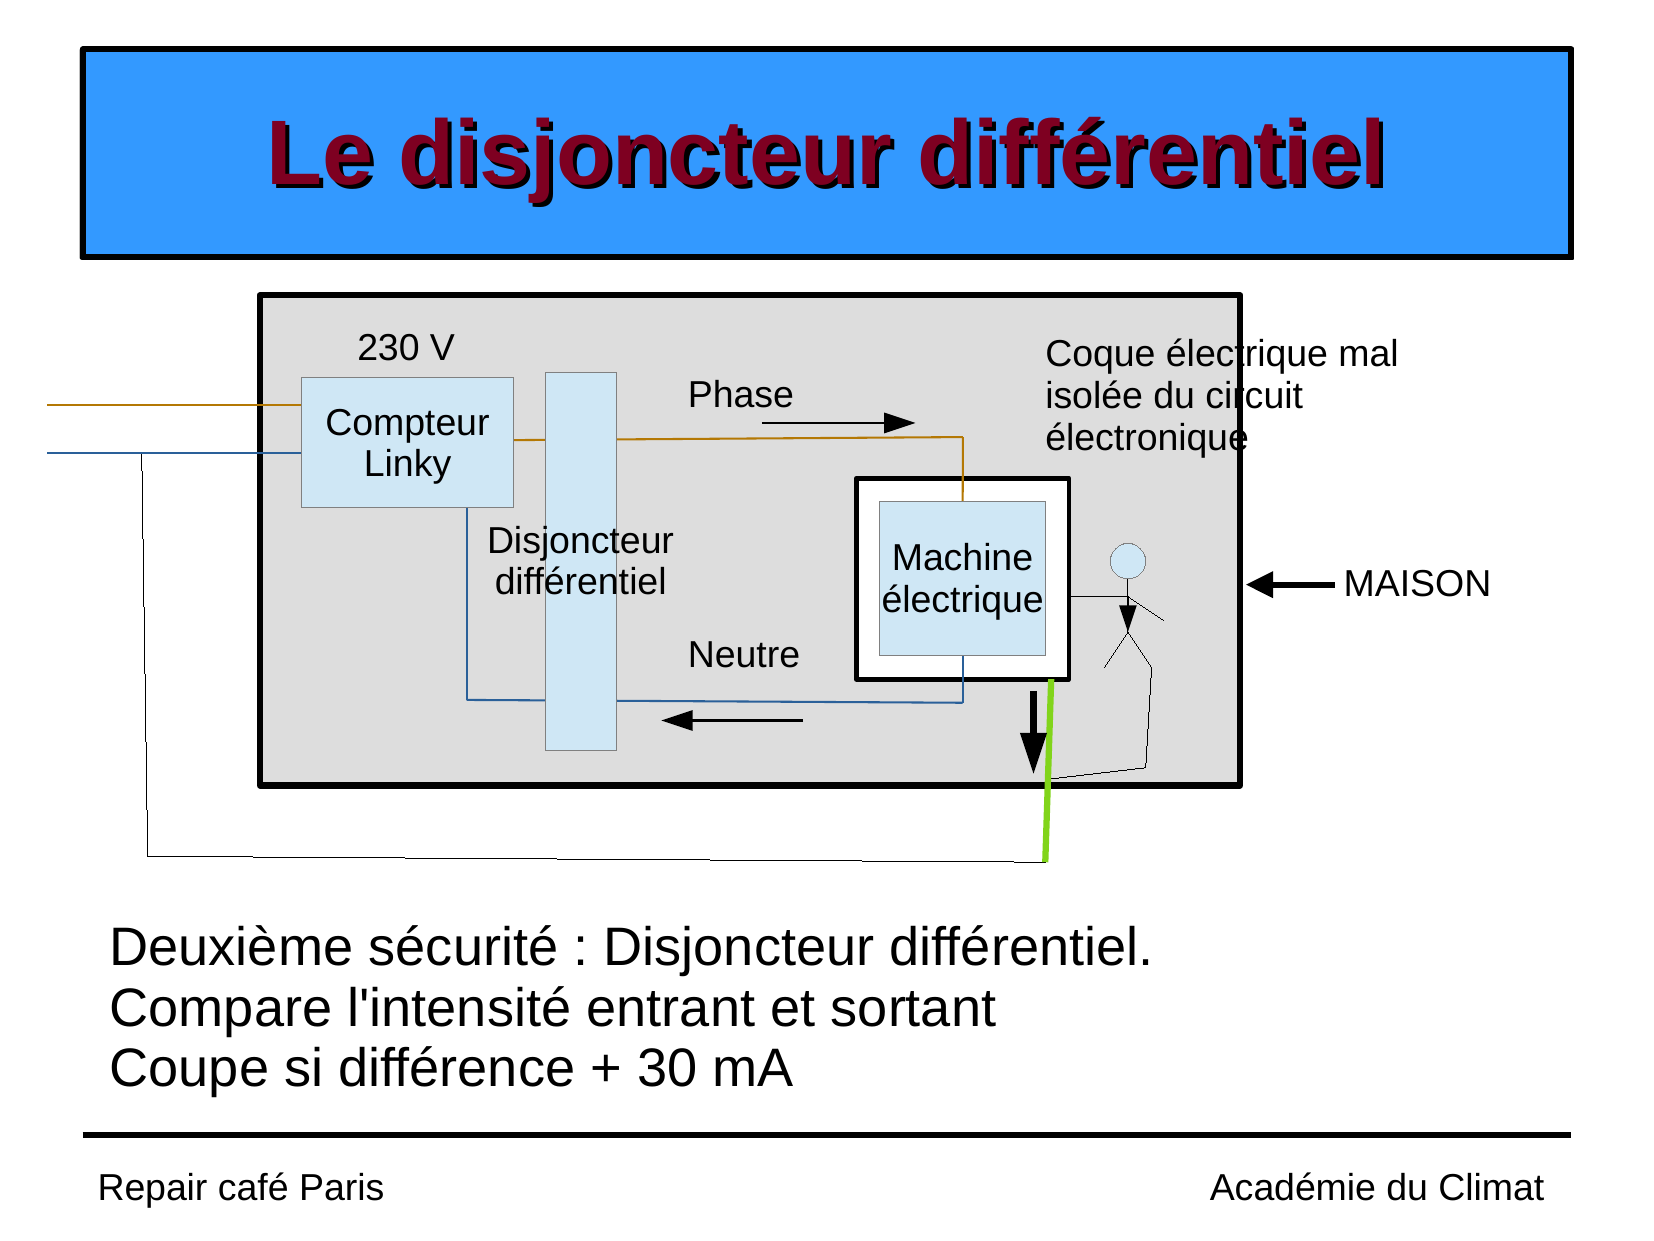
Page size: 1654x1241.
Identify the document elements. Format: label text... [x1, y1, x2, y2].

text_box [259, 295, 1241, 786]
text_box Coque électrique mal isolée du circuit électronique [1030, 324, 1453, 473]
text_box [468, 441, 545, 699]
text_box Compteur Linky [301, 377, 514, 508]
text_box Disjoncteur différentiel [545, 372, 617, 751]
text_box Phase [673, 365, 810, 423]
text_box [617, 439, 962, 701]
title Le disjoncteur différentiel [82, 49, 1571, 257]
text_box Repair café Paris Académie du Climat [82, 1158, 1571, 1216]
text_box MAISON [1328, 555, 1507, 612]
text_box Deuxième sécurité : Disjoncteur différentiel. Compare l'intensité entrant et sortant Coupe si différence + 30 mA [94, 909, 1560, 1111]
text_box Machine électrique [879, 501, 1046, 656]
text_box 230 V [342, 318, 471, 376]
text_box Neutre [673, 625, 816, 683]
text_box [259, 406, 301, 452]
